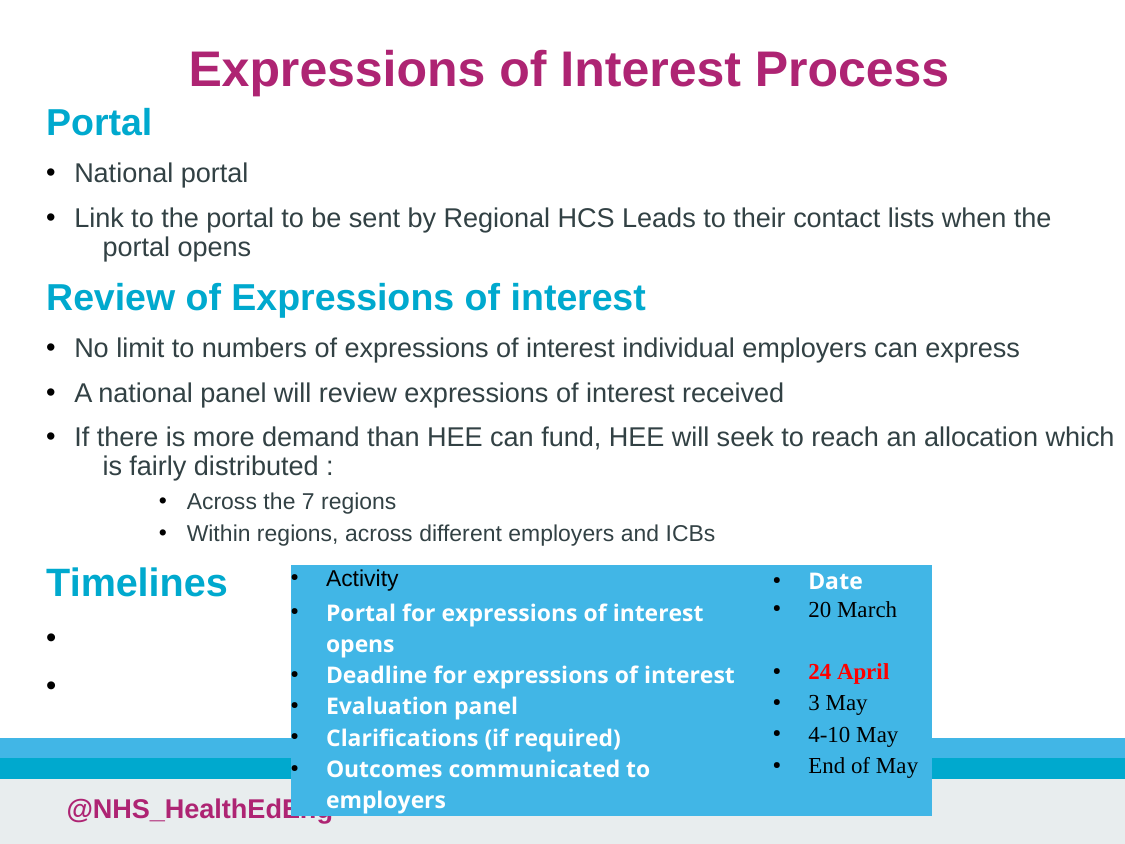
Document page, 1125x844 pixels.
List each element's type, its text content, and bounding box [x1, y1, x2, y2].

list Portal National portal Link to the portal to be sent by Regional HCS Leads to their contact lists when the portal opens Review of Expressions of interest No limit to numbers of expressions of interest individual employers can express A national panel will review expressions of interest received If there is more demand than HEE can fund, HEE will seek to reach an allocation which is fairly distributed : Across the 7 regions Within regions, across different employers and ICBs Timelines [46, 103, 1125, 734]
table_cell Clarifications (if required) [291, 722, 773, 753]
title Expressions of Interest Process [29, 19, 1109, 120]
table_header Date [773, 565, 932, 597]
table_cell Deadline for expressions of interest [291, 659, 773, 690]
table_cell 20 March [773, 597, 932, 659]
table_cell Portal for expressions of interest opens [291, 597, 773, 659]
table_cell 4-10 May [773, 722, 932, 753]
table_cell End of May [773, 753, 932, 816]
table_cell 24 April [773, 659, 932, 690]
table_cell Outcomes communicated to employers [291, 753, 773, 816]
table_cell 3 May [773, 690, 932, 722]
table_cell Evaluation panel [291, 690, 773, 722]
table_header Activity [291, 565, 773, 597]
